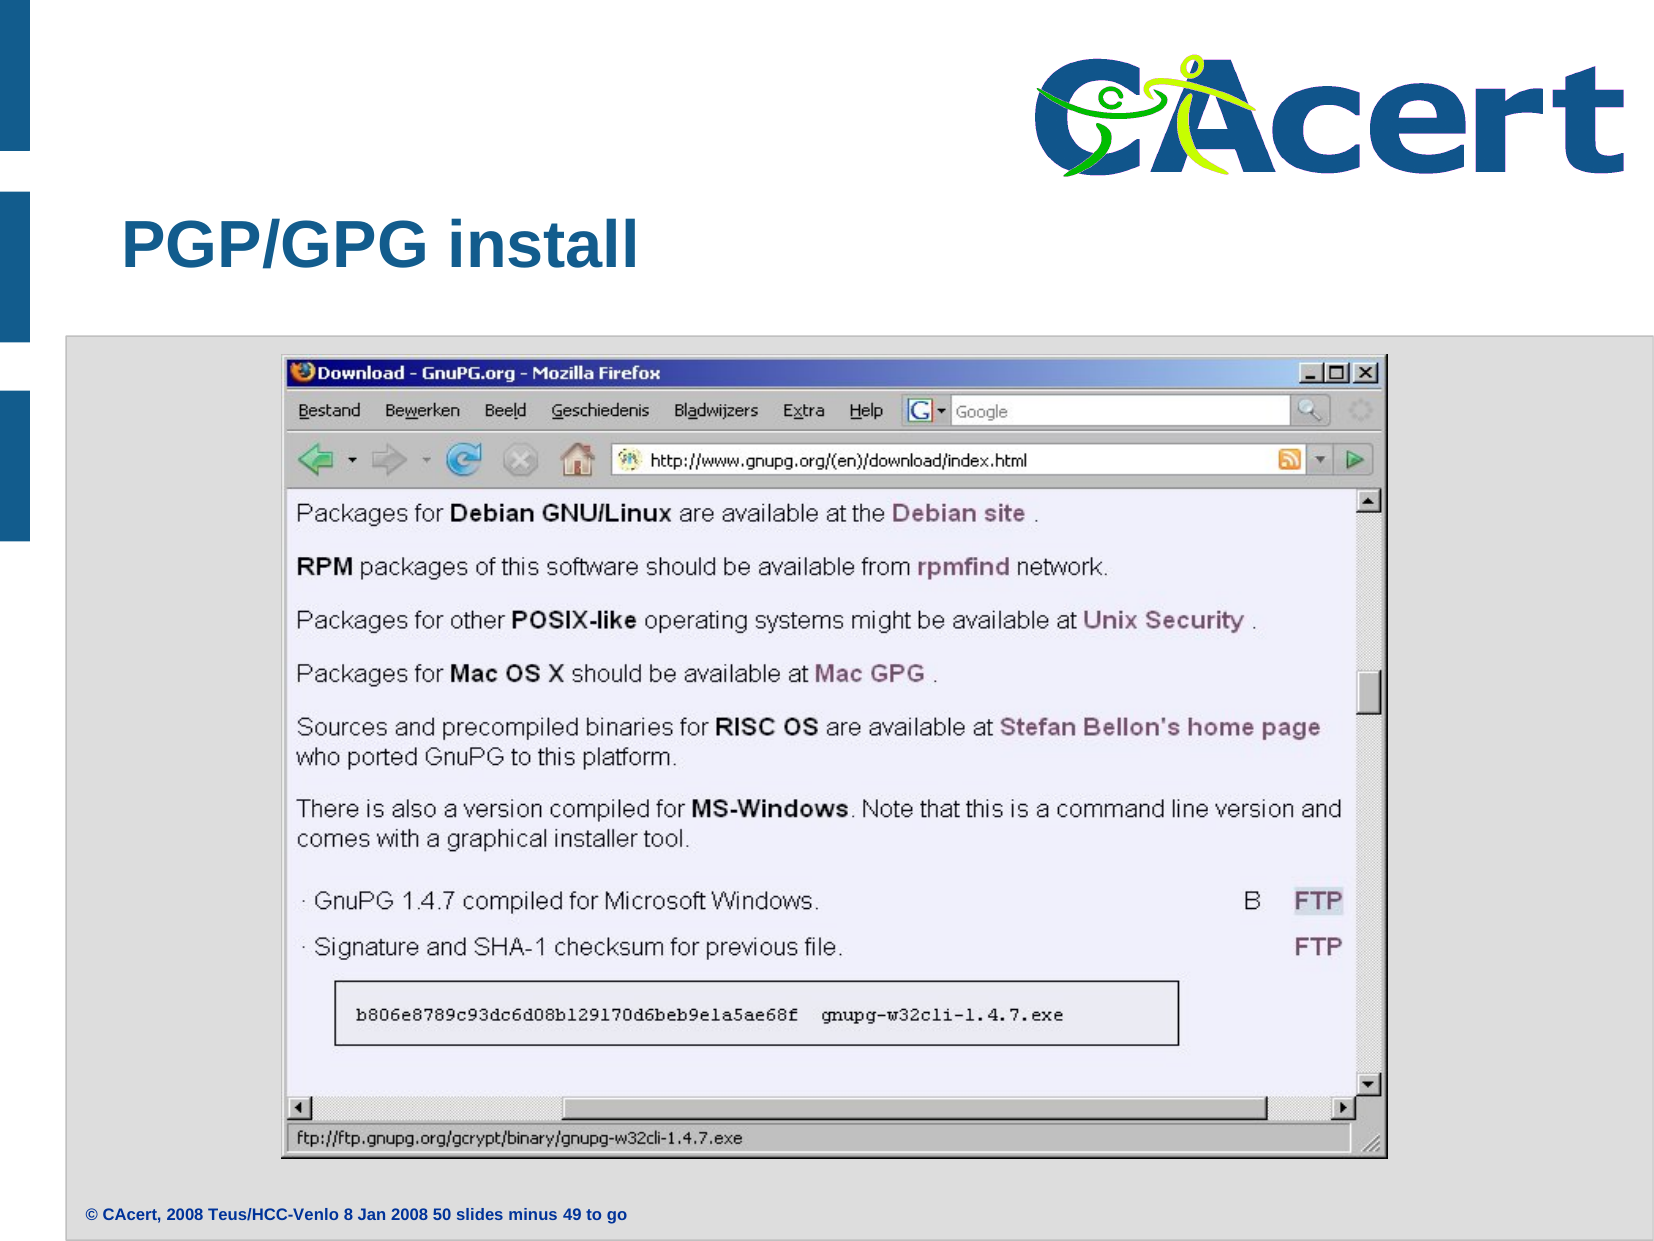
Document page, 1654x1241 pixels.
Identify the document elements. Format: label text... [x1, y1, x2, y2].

picture [281, 354, 1388, 1159]
list [121, 344, 1595, 1238]
title PGP/GPG install [121, 177, 1533, 316]
picture [1033, 53, 1625, 178]
